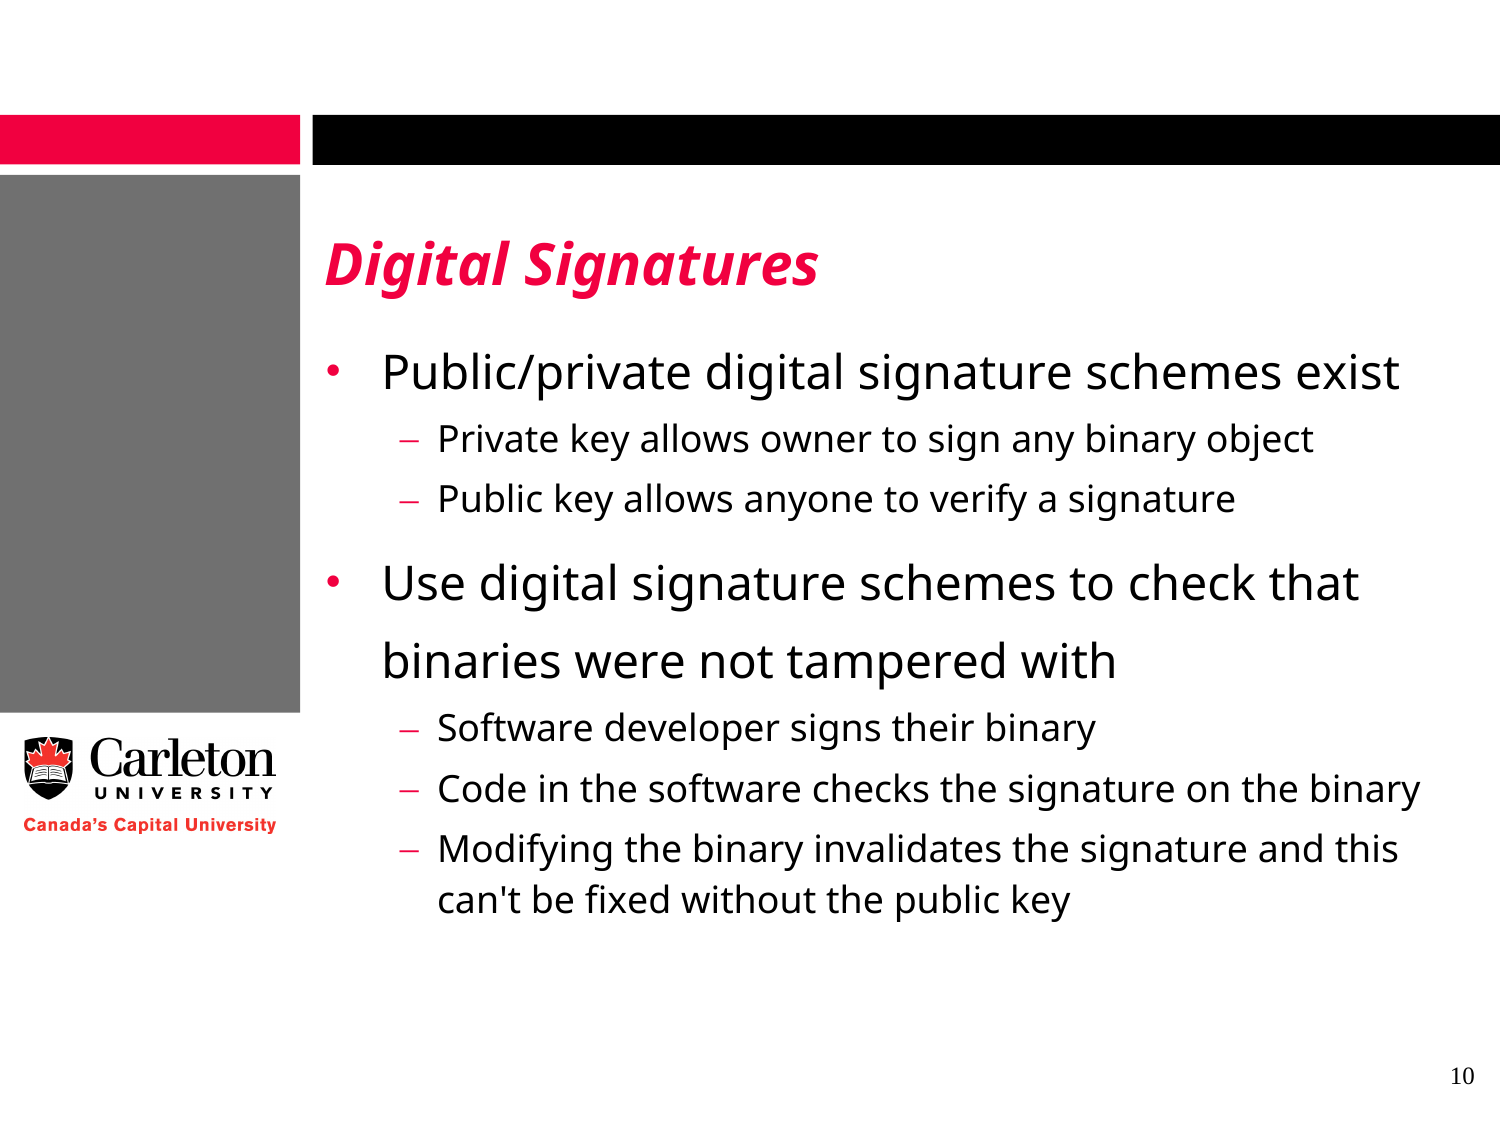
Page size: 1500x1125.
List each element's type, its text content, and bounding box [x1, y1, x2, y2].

picture [24, 737, 276, 834]
list Public/private digital signature schemes exist Private key allows owner to sign any binary object Public key allows anyone to verify a signature Use digital signature schemes to check that binaries were not tampered with Software developer signs their binary Code in the software checks the signature on the binary Modifying the binary invalidates the signature and this can't be fixed without the public key [324, 324, 1450, 1053]
title Digital Signatures [324, 194, 1450, 324]
